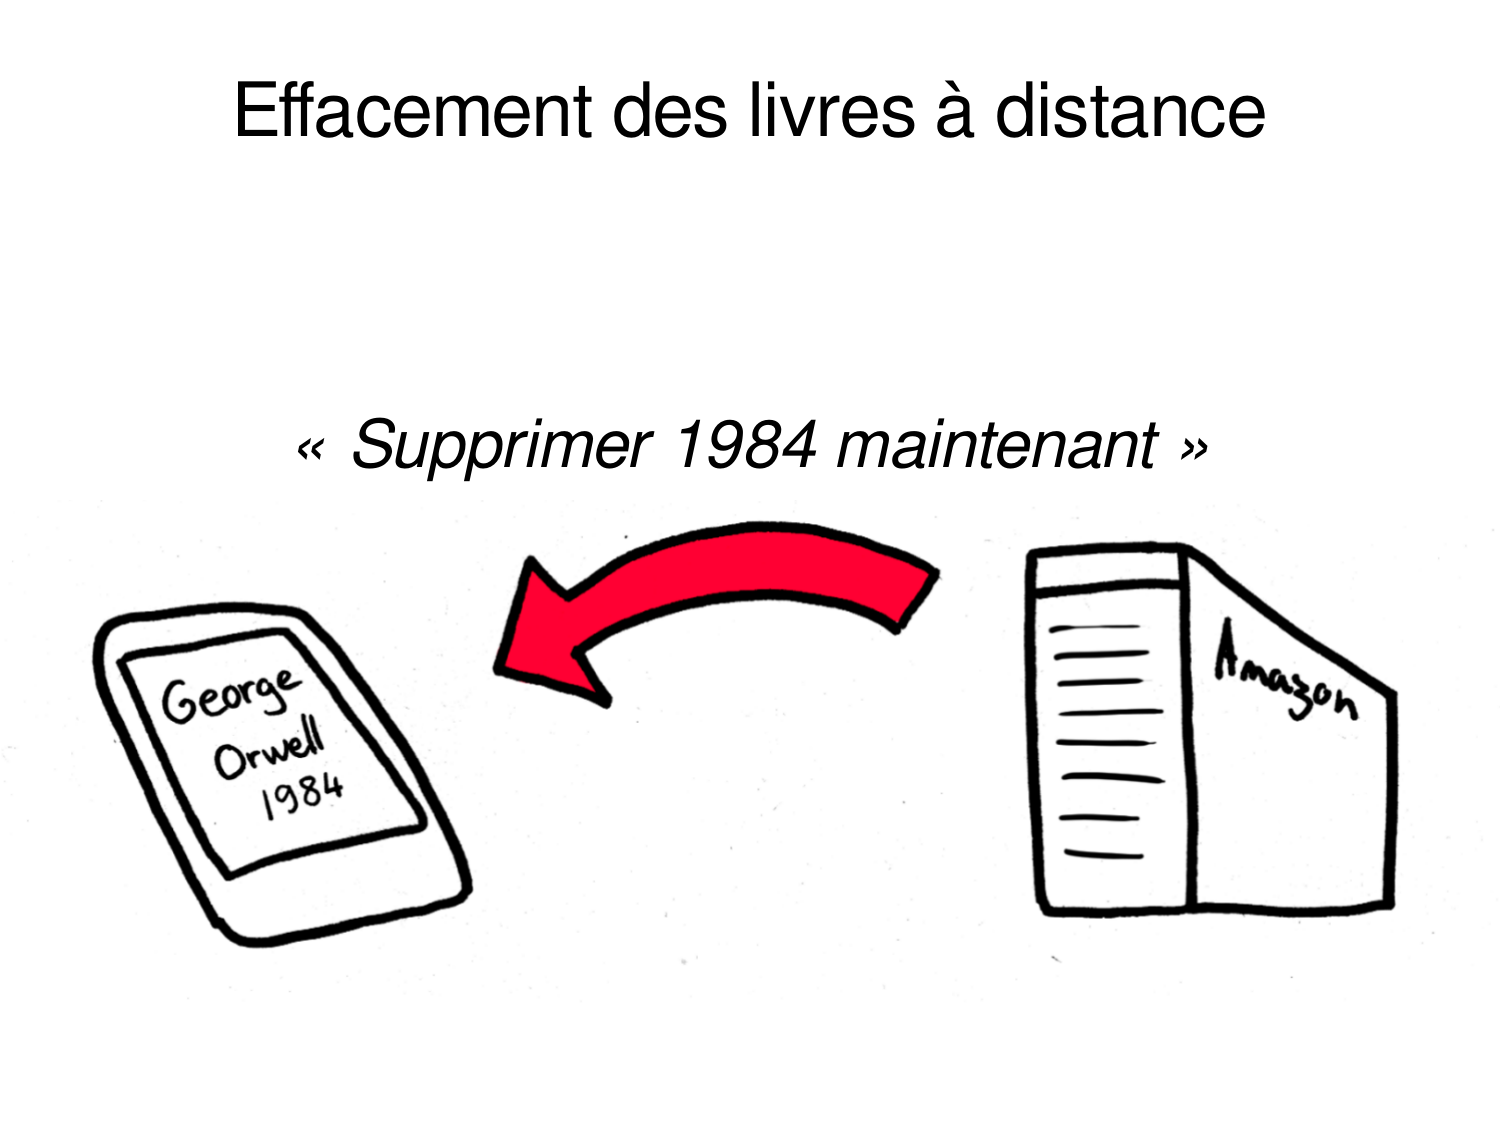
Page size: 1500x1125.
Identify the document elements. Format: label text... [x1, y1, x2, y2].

text_box Effacement des livres à distance [82, 60, 1418, 158]
picture [0, 500, 1500, 1003]
text_box « Supprimer 1984 maintenant » [41, 366, 1459, 500]
